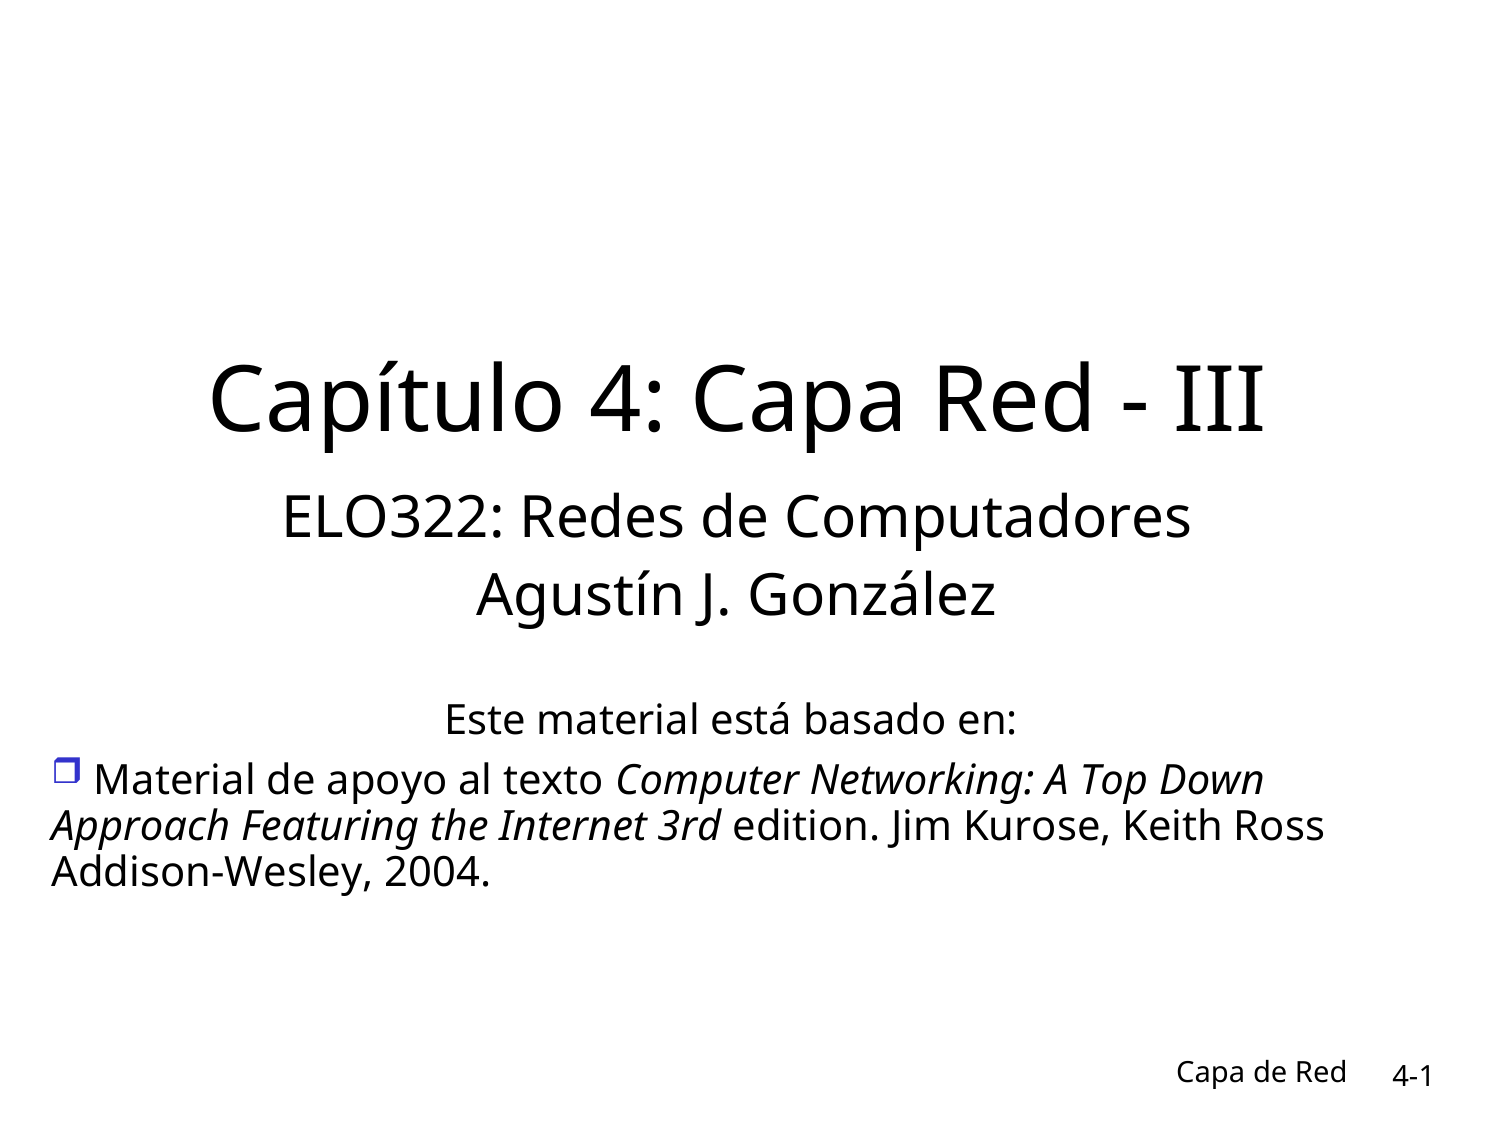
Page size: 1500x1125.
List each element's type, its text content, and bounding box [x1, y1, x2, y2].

subtitle ELO322: Redes de Computadores Agustín J. González Este material está basado en: Material de apoyo al texto Computer Networking: A Top Down Approach Featuring the Internet 3rd edition. Jim Kurose, Keith Ross Addison-Wesley, 2004. [36, 479, 1437, 1038]
title Capítulo 4: Capa Red - III [99, 274, 1375, 479]
